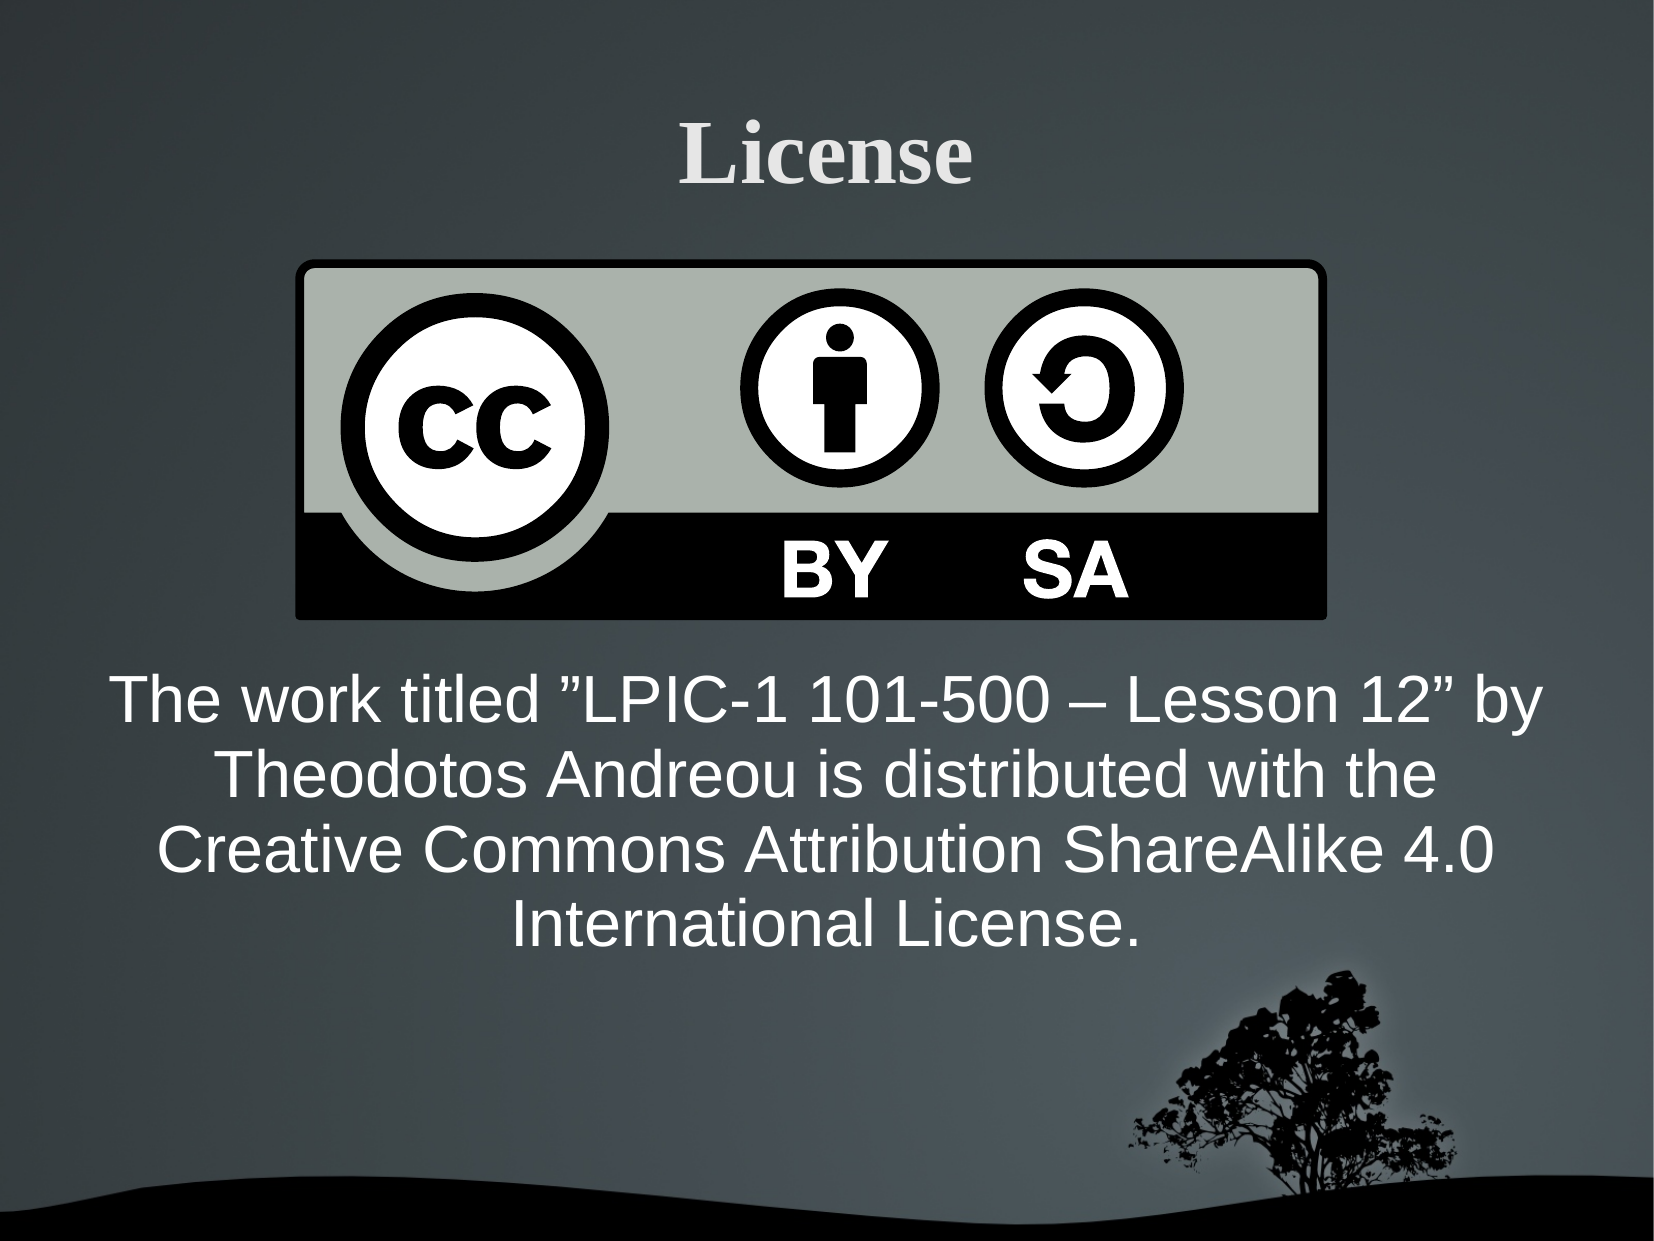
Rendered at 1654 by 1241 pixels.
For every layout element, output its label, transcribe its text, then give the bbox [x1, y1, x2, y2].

subtitle The work titled ”LPIC-1 101-500 – Lesson 12” by Theodotos Andreou is distributed with the Creative Commons Attribution ShareAlike 4.0 International License. [82, 290, 1571, 1109]
title License [82, 49, 1571, 257]
picture [0, 0, 1654, 1241]
